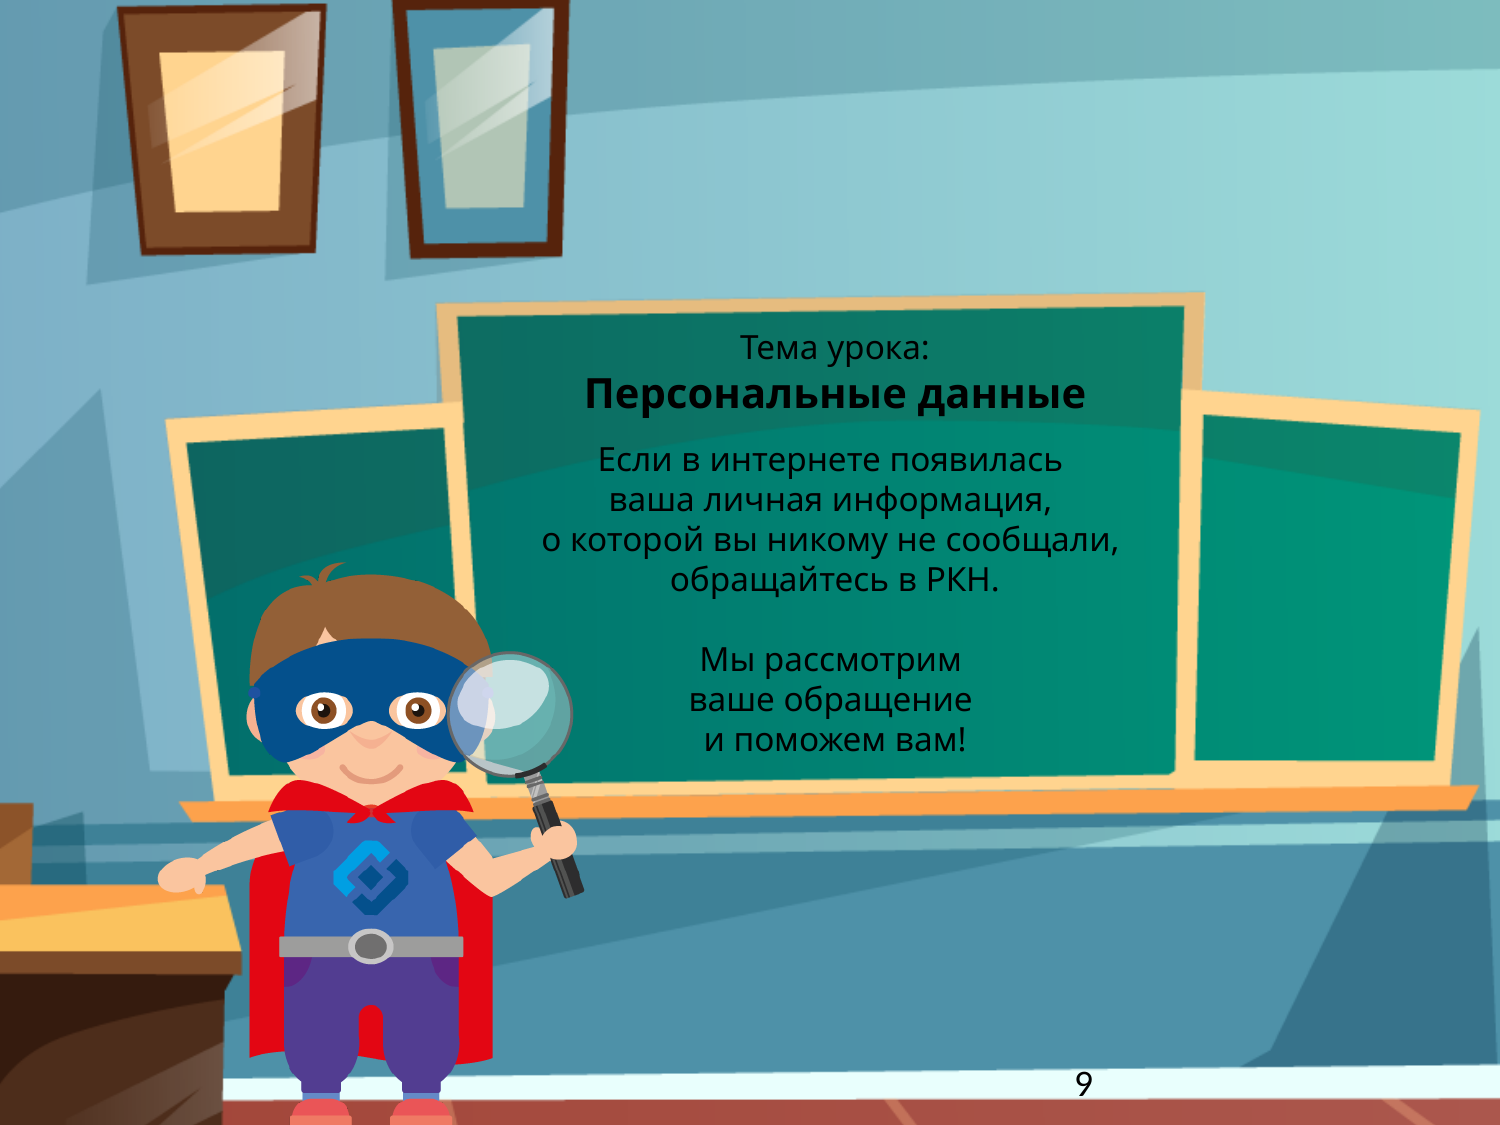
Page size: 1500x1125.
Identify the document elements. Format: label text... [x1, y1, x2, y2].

picture [0, 0, 1500, 1125]
slide_number <номер> [1059, 1052, 1397, 1112]
text_box Тема урока: Персональные данные [569, 319, 1102, 424]
text_box Если в интернете появилась ваша личная информация, о которой вы никому не сообщали, обращайтесь в РКН. Мы рассмотрим ваше обращение и поможем вам! [526, 431, 1144, 766]
